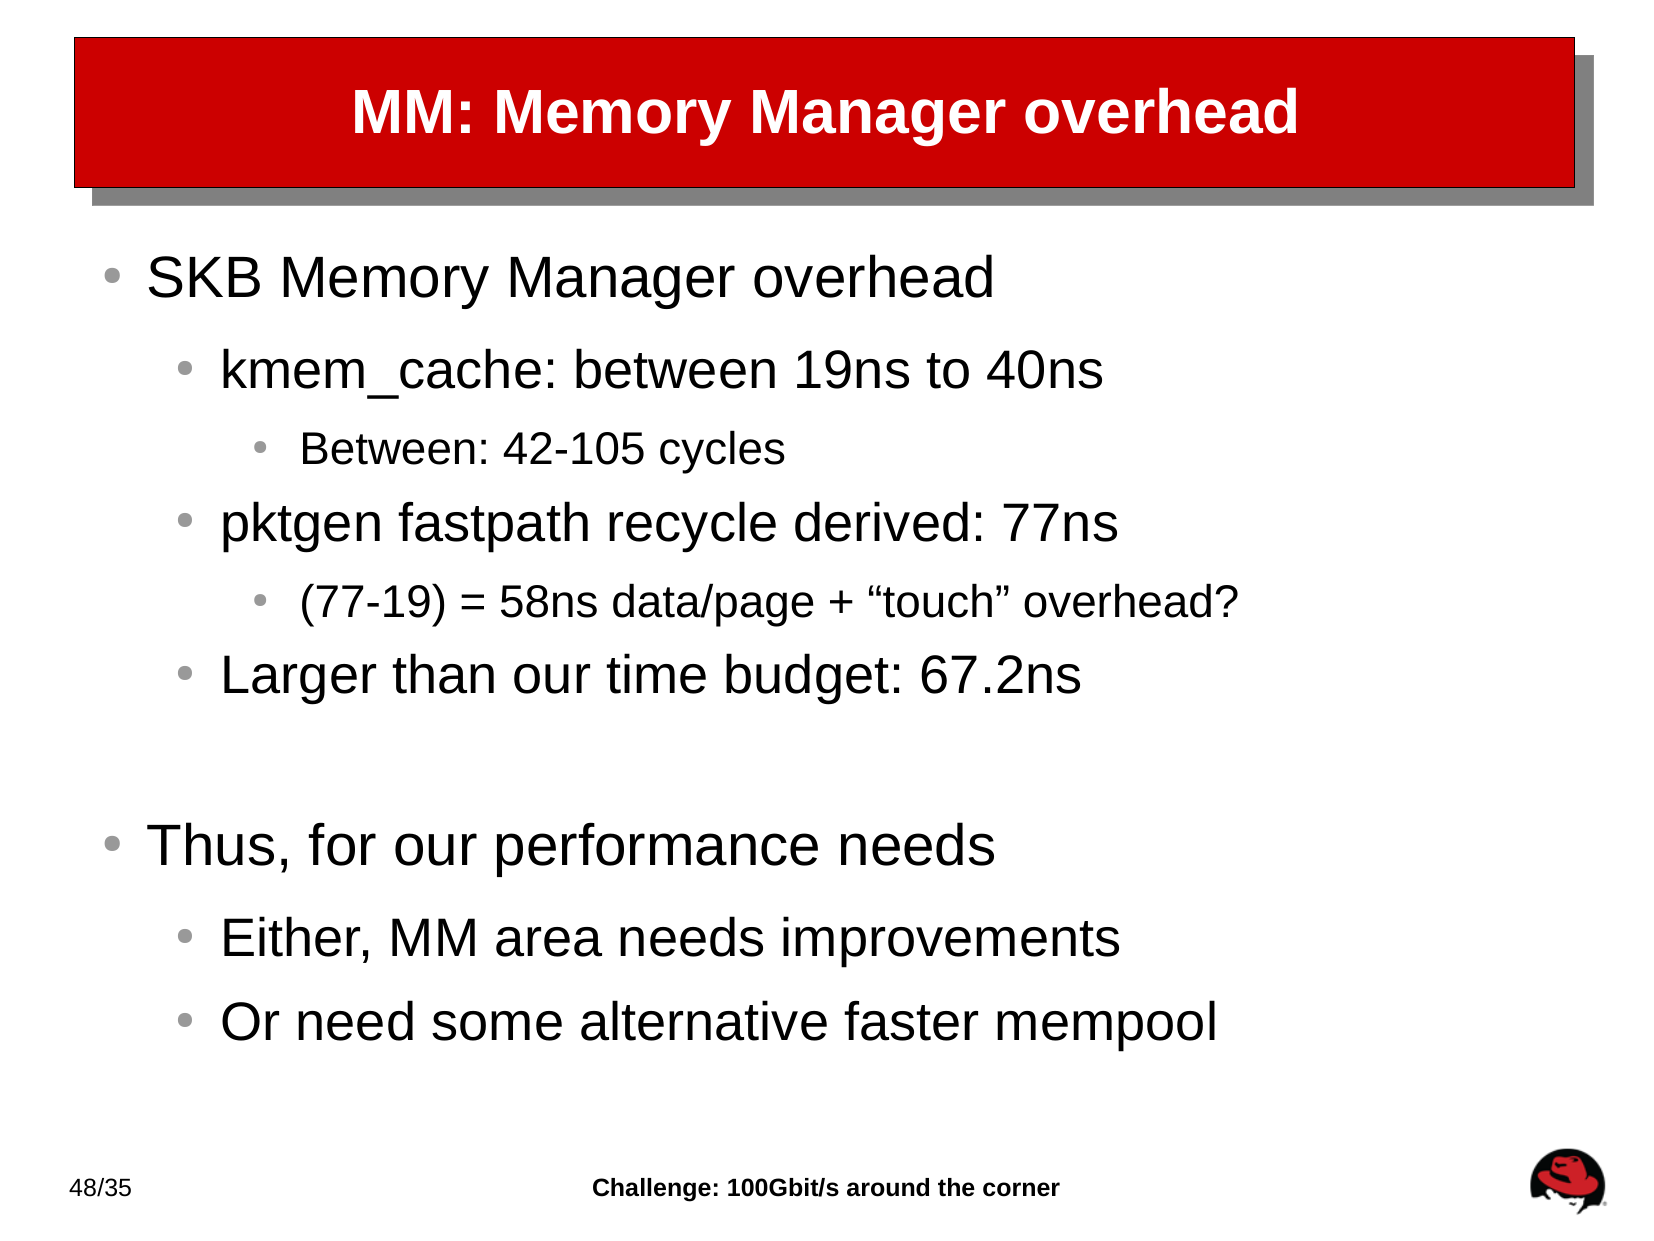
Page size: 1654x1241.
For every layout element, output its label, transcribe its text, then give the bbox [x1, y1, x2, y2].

picture [1529, 1146, 1613, 1224]
title MM: Memory Manager overhead [82, 37, 1571, 188]
list SKB Memory Manager overhead kmem_cache: between 19ns to 40ns Between: 42-105 cycles pktgen fastpath recycle derived: 77ns (77-19) = 58ns data/page + “touch” overhead? Larger than our time budget: 67.2ns Thus, for our performance needs Either, MM area needs improvements Or need some alternative faster mempool [86, 244, 1575, 1118]
